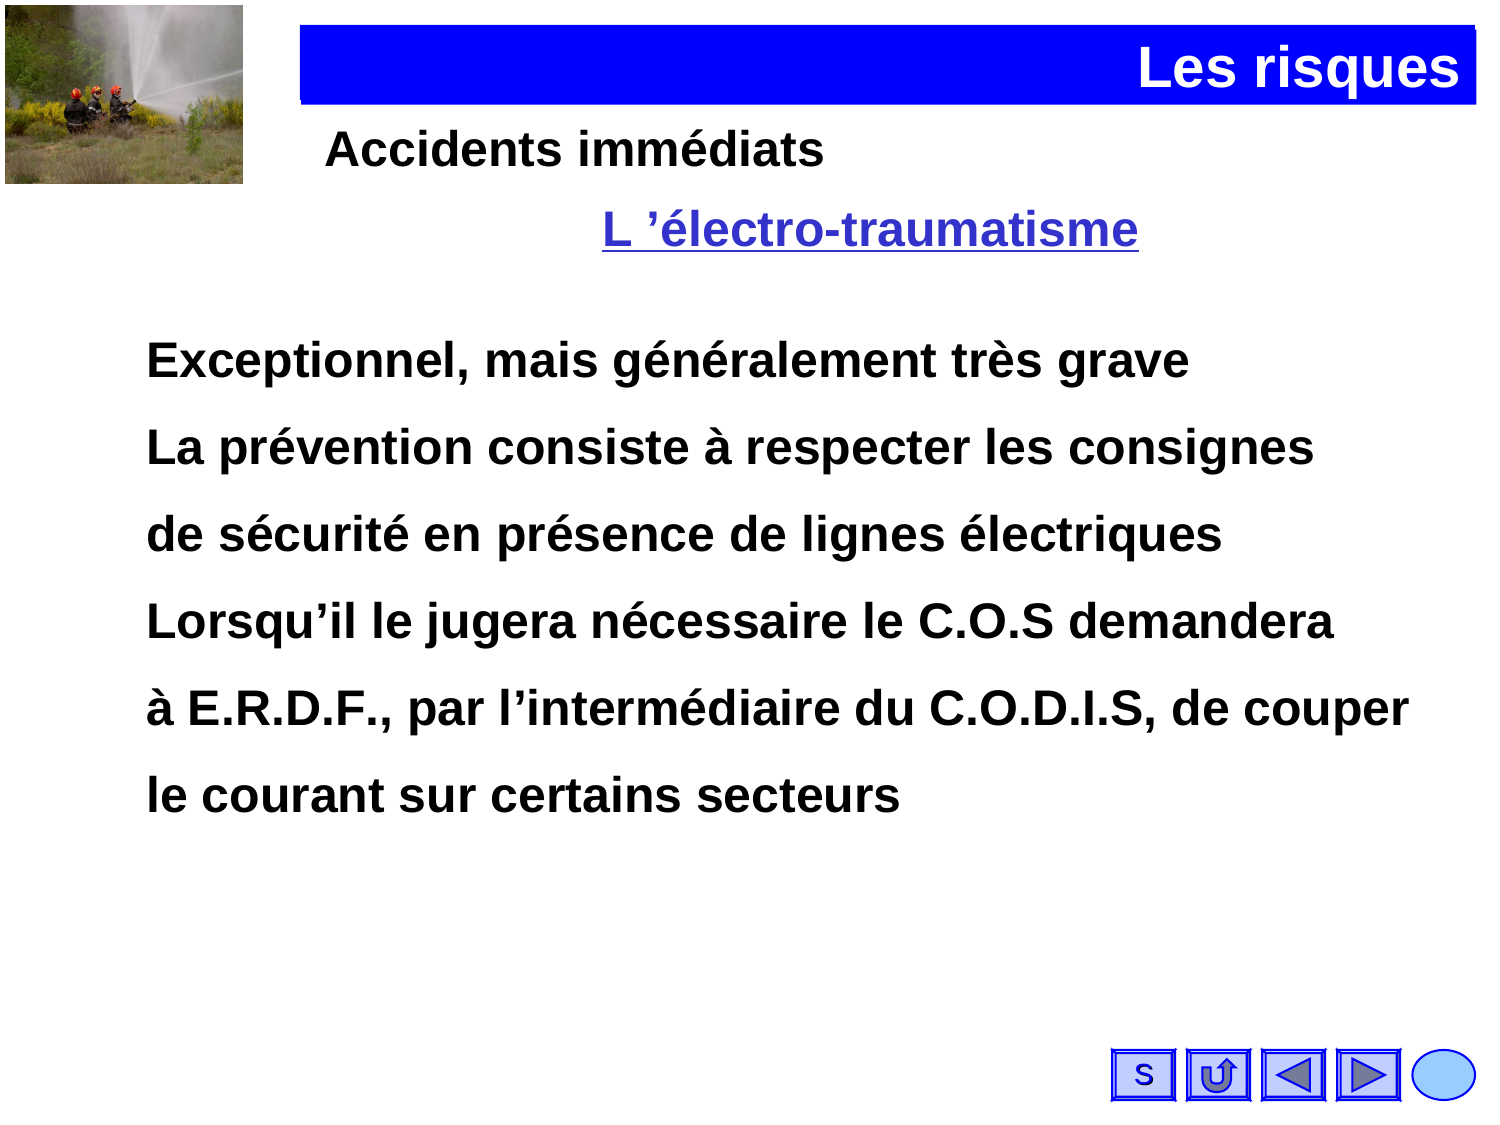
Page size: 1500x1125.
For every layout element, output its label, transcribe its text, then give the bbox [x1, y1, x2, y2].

text_box L ’électro-traumatisme [587, 193, 1155, 266]
text_box Exceptionnel, mais généralement très grave La prévention consiste à respecter les consignes de sécurité en présence de lignes électriques Lorsqu’il le jugera nécessaire le C.O.S demandera à E.R.D.F., par l’intermédiaire du C.O.D.I.S, de couper le courant sur certains secteurs [131, 324, 1441, 831]
picture [5, 5, 243, 184]
text_box Accidents immédiats [324, 120, 855, 178]
text_box [1412, 1049, 1476, 1101]
text_box Les risques [301, 29, 1477, 105]
